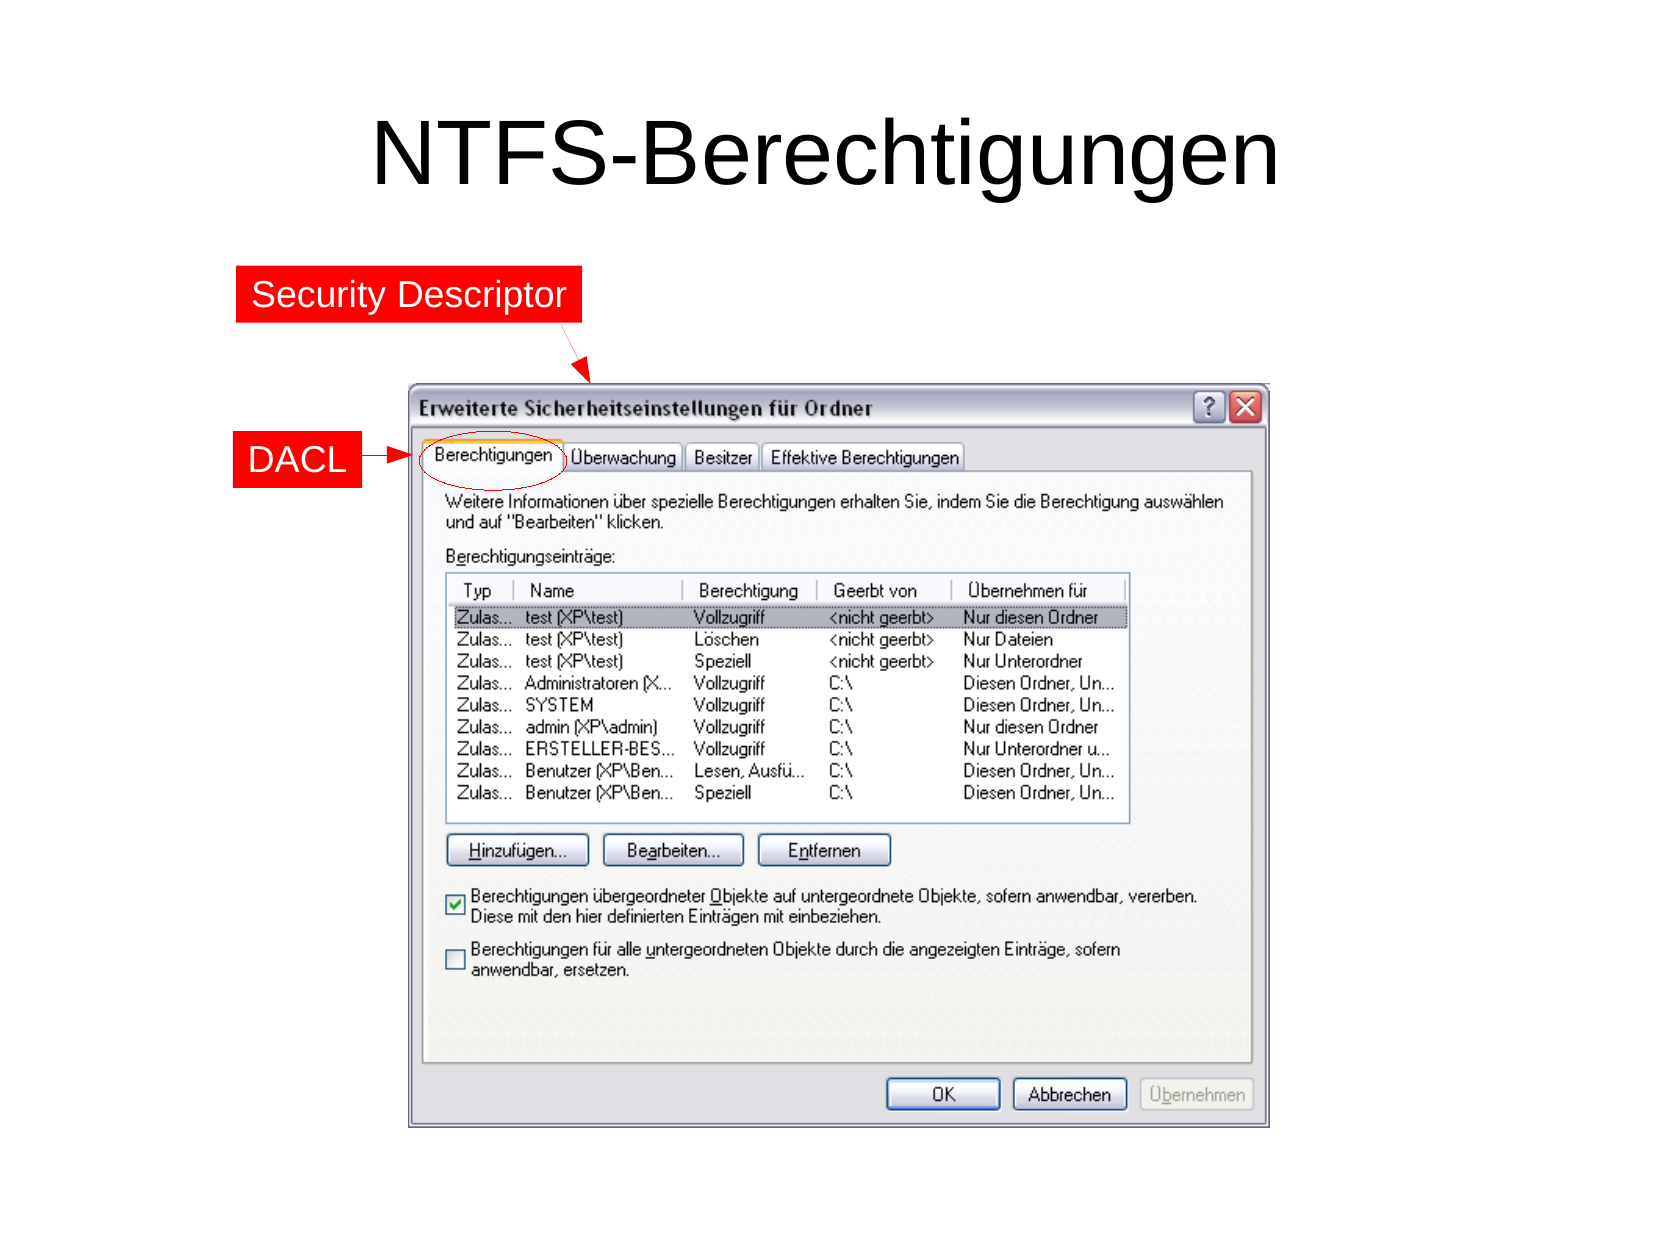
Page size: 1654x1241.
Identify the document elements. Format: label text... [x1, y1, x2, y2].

text_box Security Descriptor [236, 265, 583, 323]
text_box DACL [232, 431, 363, 488]
title NTFS-Berechtigungen [82, 56, 1571, 250]
picture [408, 383, 1270, 1128]
